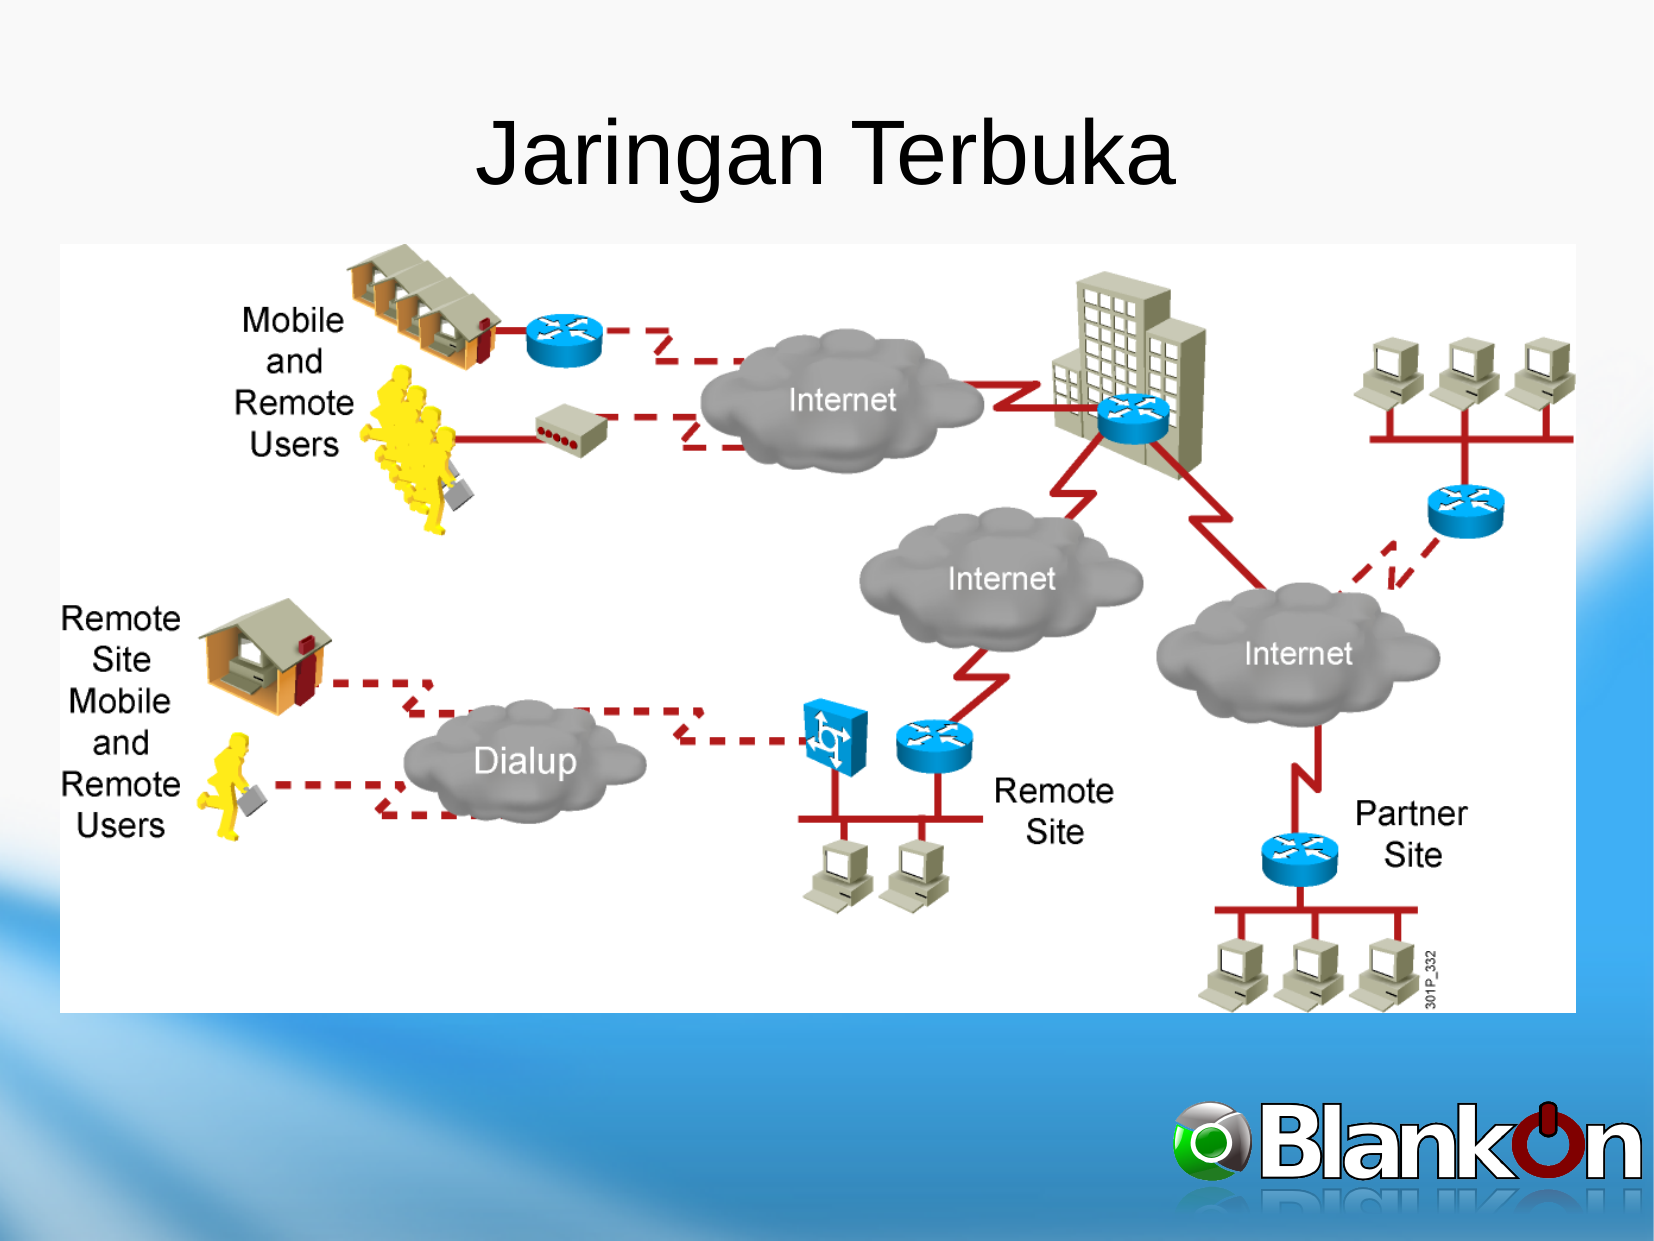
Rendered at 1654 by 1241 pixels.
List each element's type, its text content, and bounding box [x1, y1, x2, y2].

title Jaringan Terbuka [82, 49, 1571, 244]
picture [0, 0, 1654, 1241]
